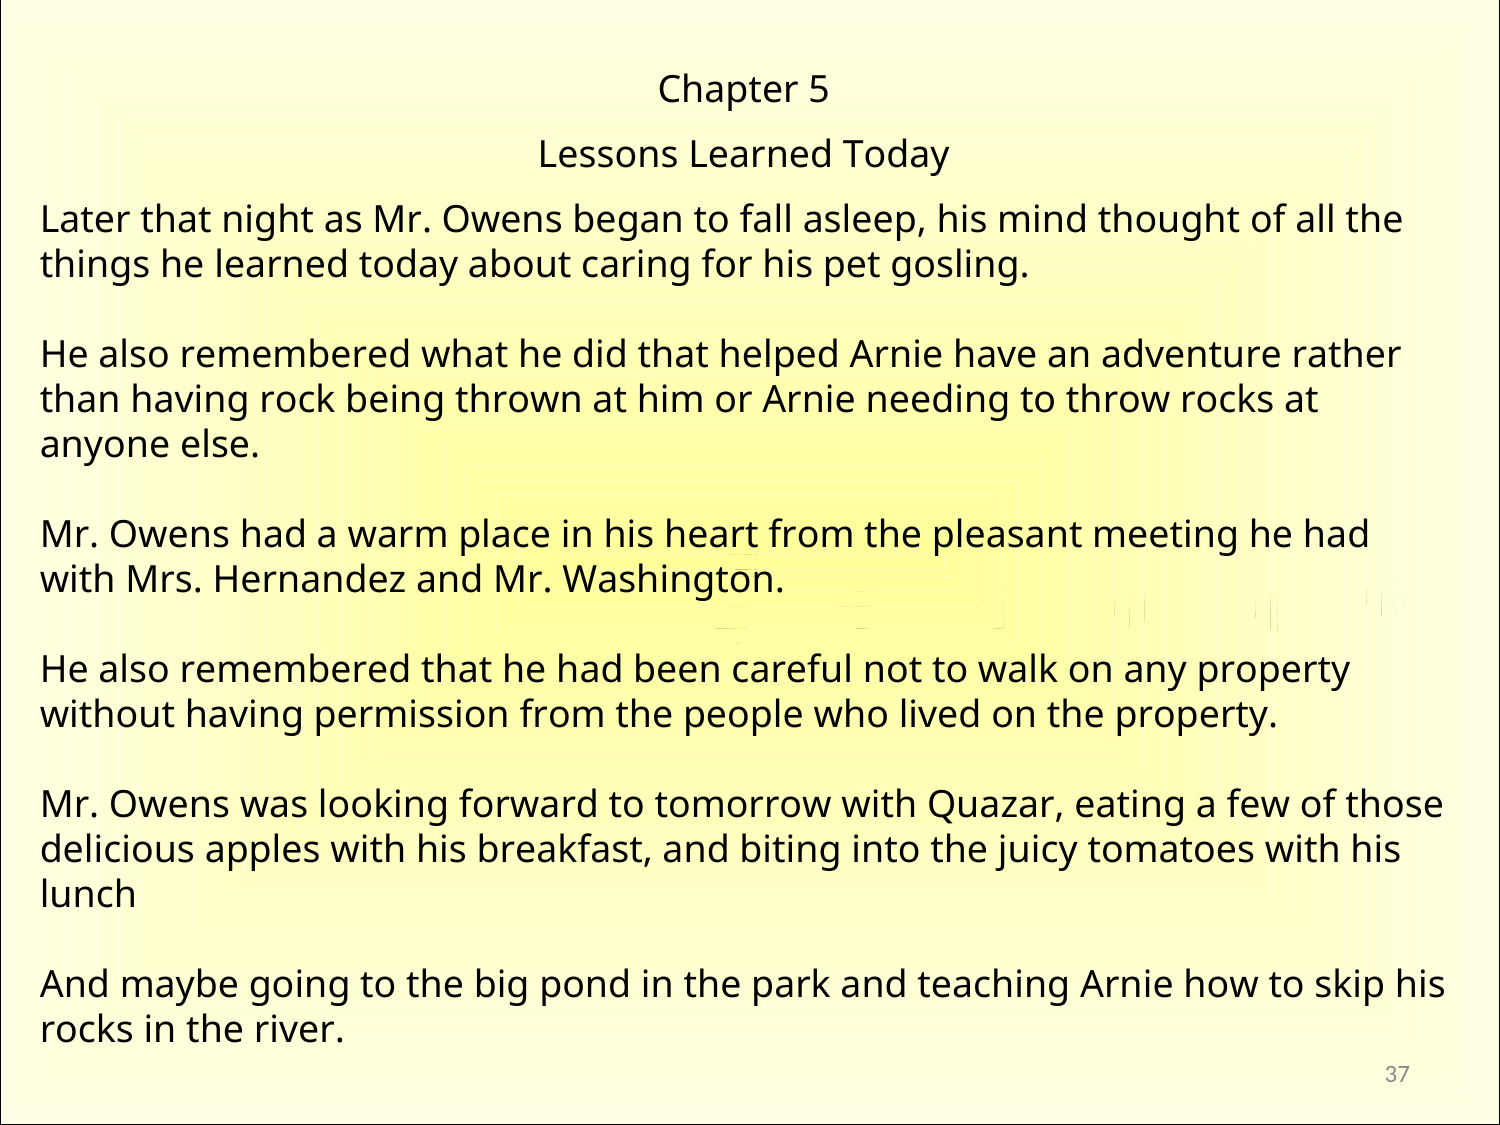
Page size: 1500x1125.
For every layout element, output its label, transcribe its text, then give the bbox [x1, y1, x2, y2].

text_box <number> [1074, 1059, 1426, 1103]
text_box Chapter 5 Lessons Learned Today Later that night as Mr. Owens began to fall asleep, his mind thought of all the things he learned today about caring for his pet gosling. He also remembered what he did that helped Arnie have an adventure rather than having rock being thrown at him or Arnie needing to throw rocks at anyone else. Mr. Owens had a warm place in his heart from the pleasant meeting he had with Mrs. Hernandez and Mr. Washington. He also remembered that he had been careful not to walk on any property without having permission from the people who lived on the property. Mr. Owens was looking forward to tomorrow with Quazar, eating a few of those delicious apples with his breakfast, and biting into the juicy tomatoes with his lunch And maybe going to the big pond in the park and teaching Arnie how to skip his rocks in the river. [24, 57, 1463, 1059]
text_box [0, 0, 1500, 1125]
